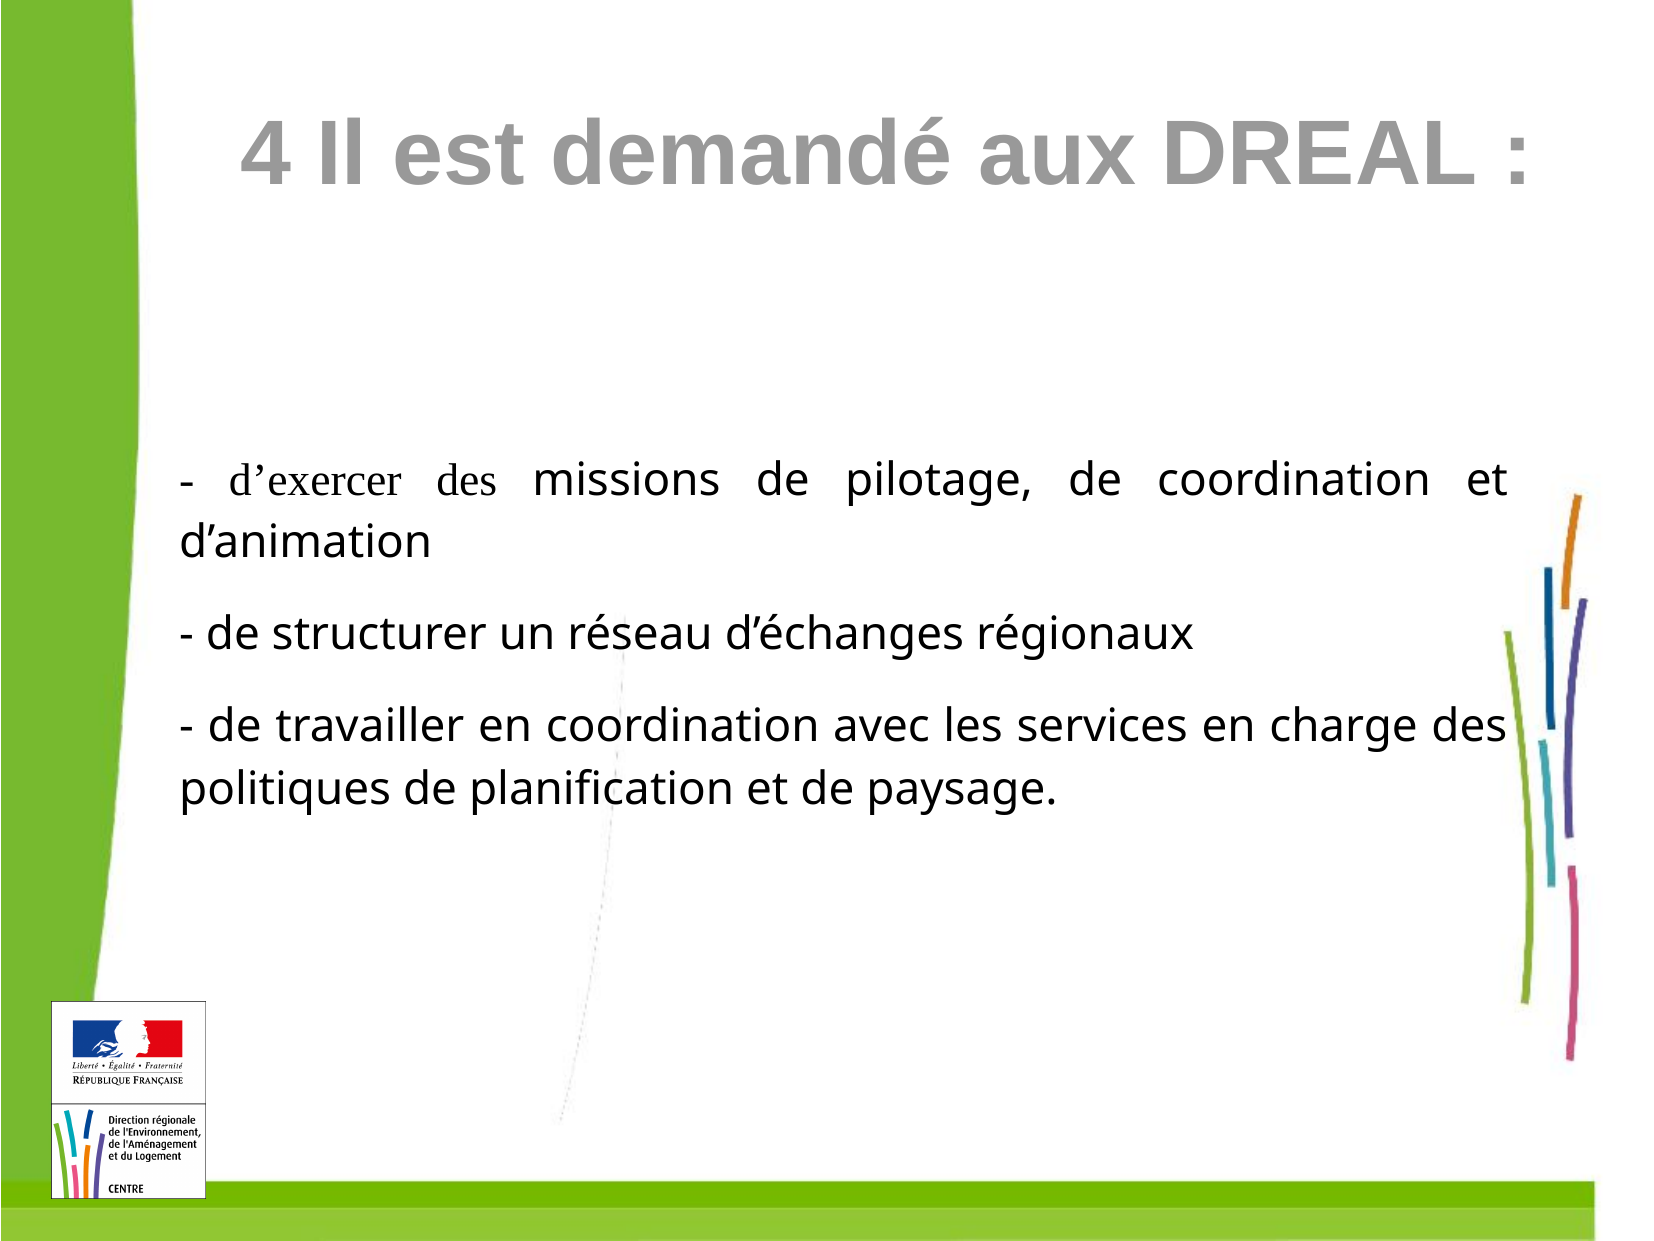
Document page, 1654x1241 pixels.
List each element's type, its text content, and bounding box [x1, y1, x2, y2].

list - d’exercer des missions de pilotage, de coordination et d’animation - de structurer un réseau d’échanges régionaux - de travailler en coordination avec les services en charge des politiques de planification et de paysage. [179, 290, 1509, 1076]
title 4 Il est demandé aux DREAL : [178, 49, 1571, 257]
picture [1, 0, 1654, 1241]
